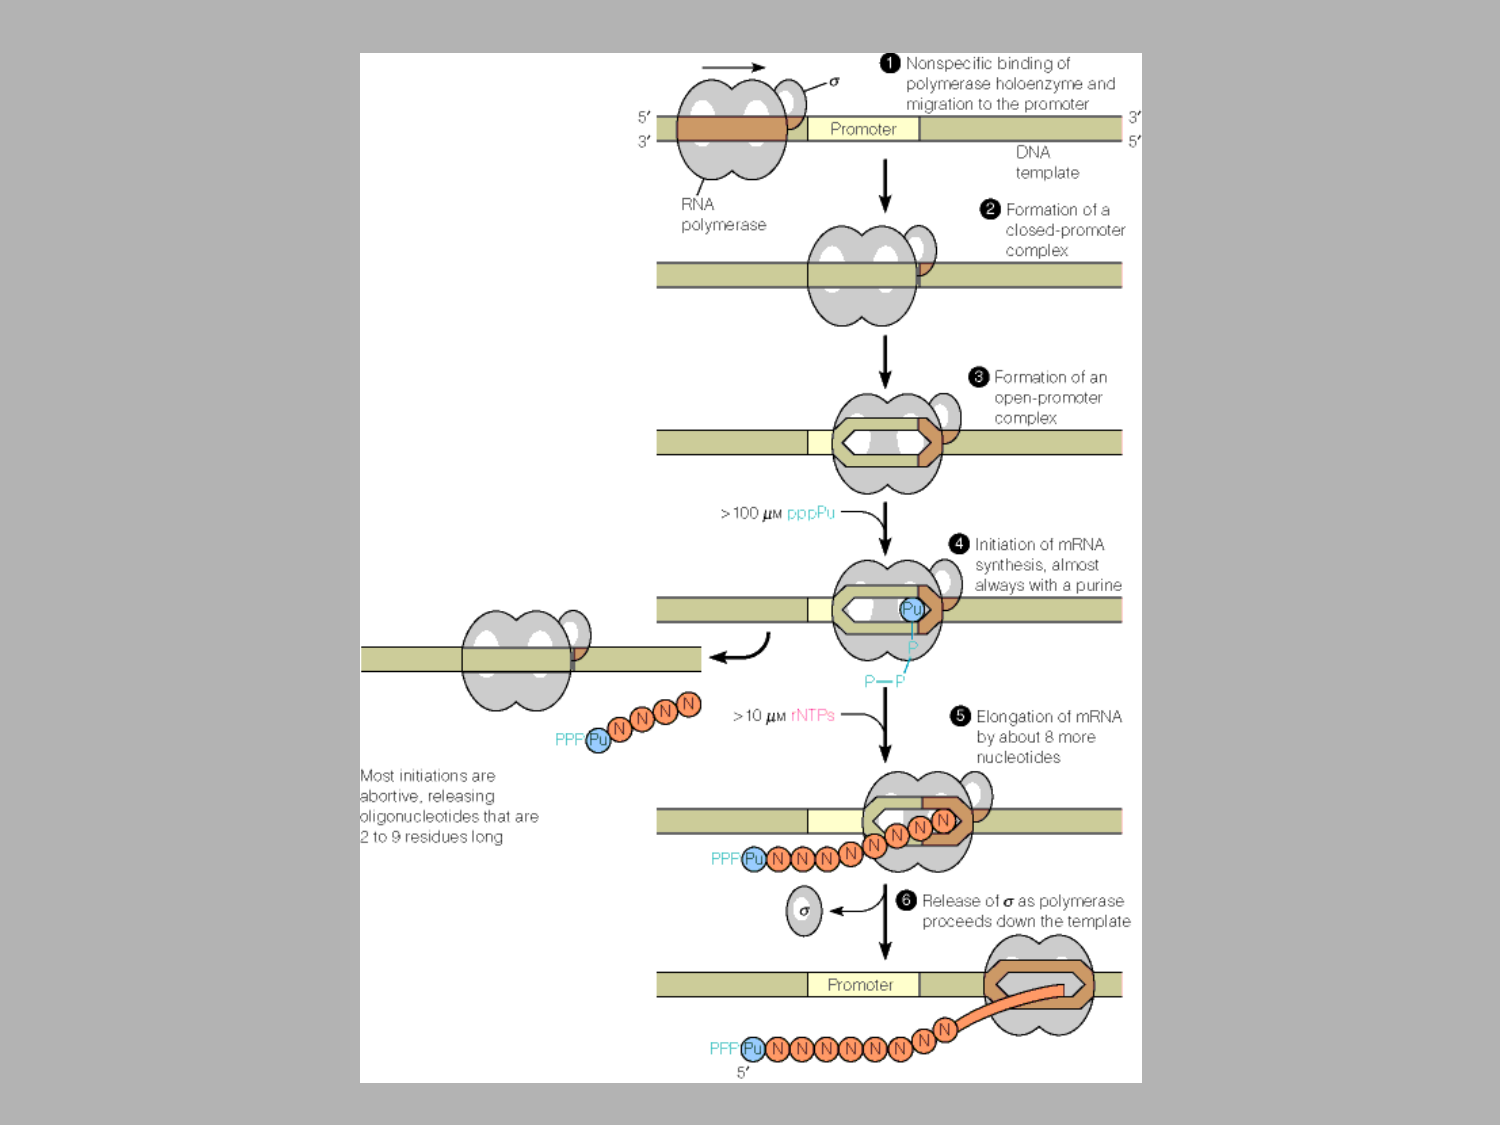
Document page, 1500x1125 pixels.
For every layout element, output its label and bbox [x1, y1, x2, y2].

picture [360, 53, 1142, 1083]
